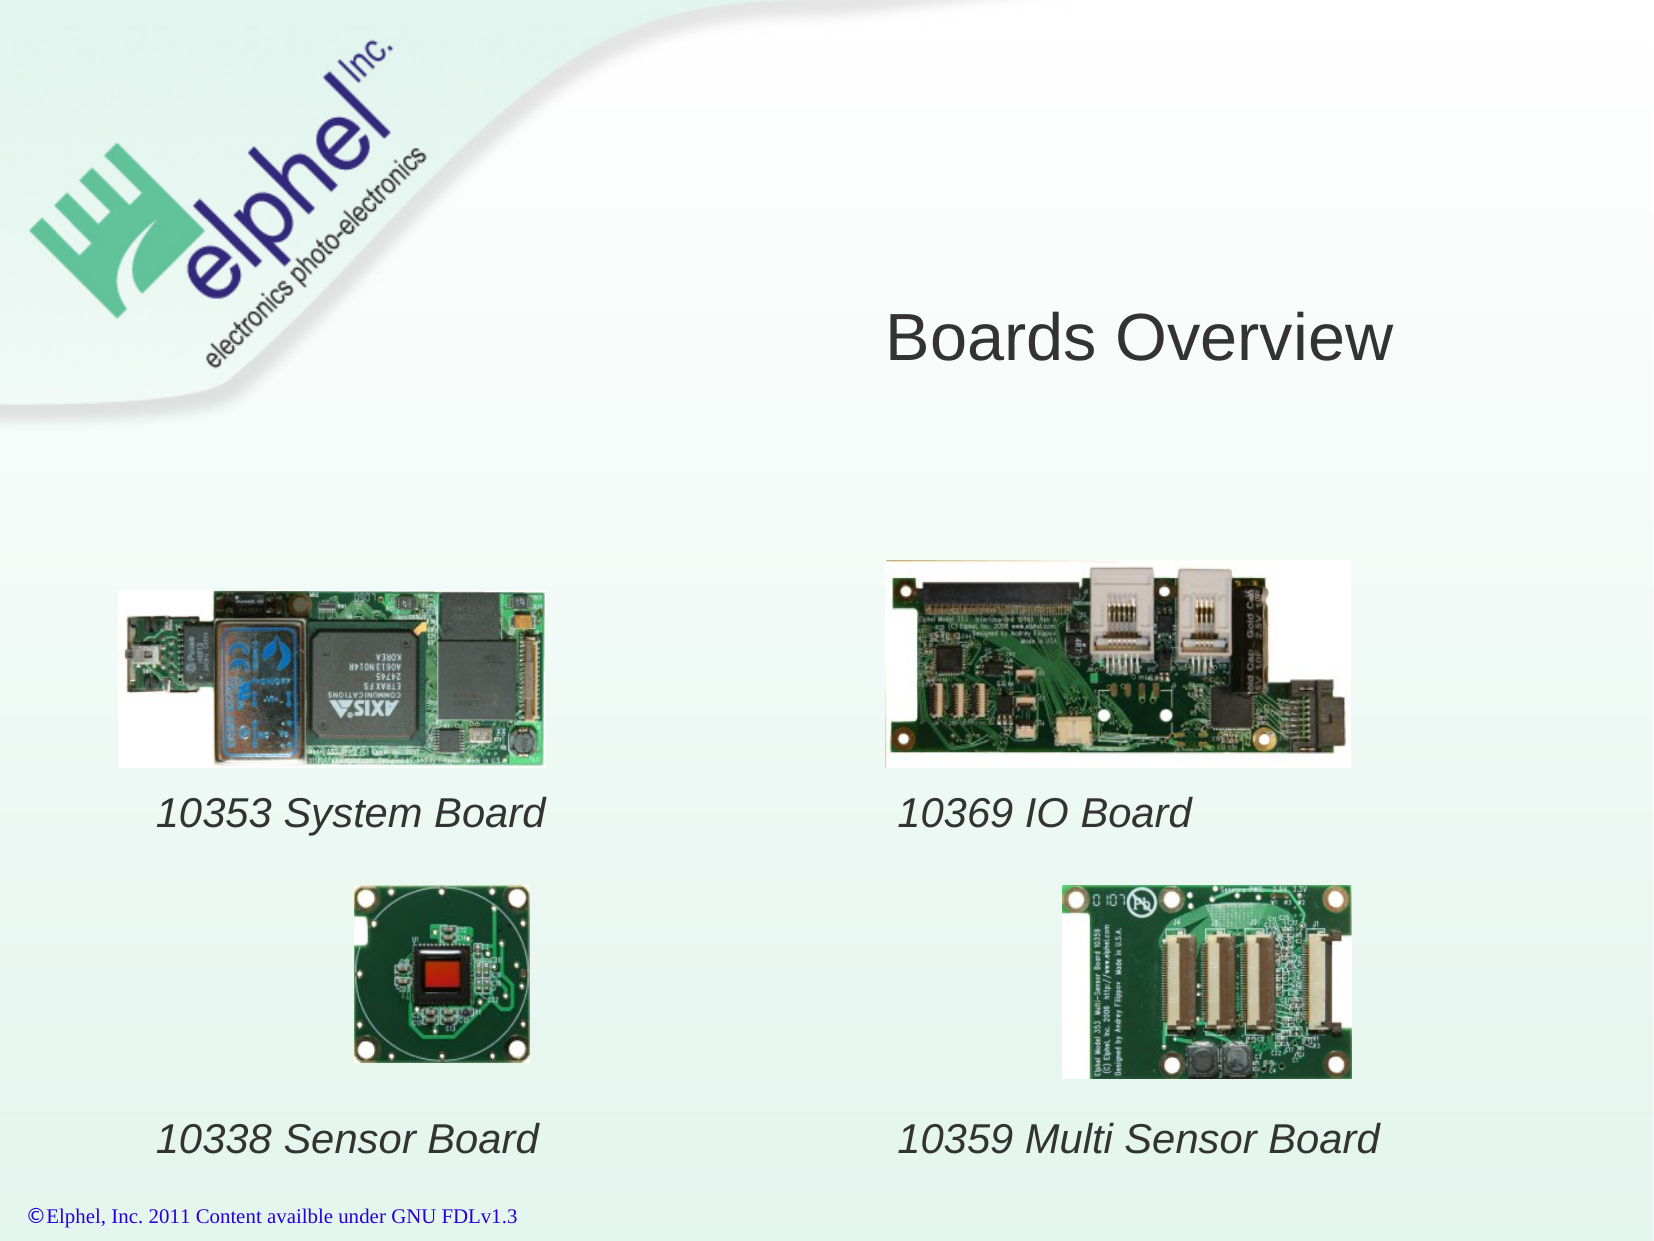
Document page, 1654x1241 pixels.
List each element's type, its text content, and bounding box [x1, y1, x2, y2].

picture [0, 0, 1654, 1241]
list 10353 System Board 10338 Sensor Board [88, 472, 826, 1211]
list Boards Overview [885, 295, 1477, 414]
list 10369 IO Board 10359 Multi Sensor Board [826, 472, 1571, 1211]
